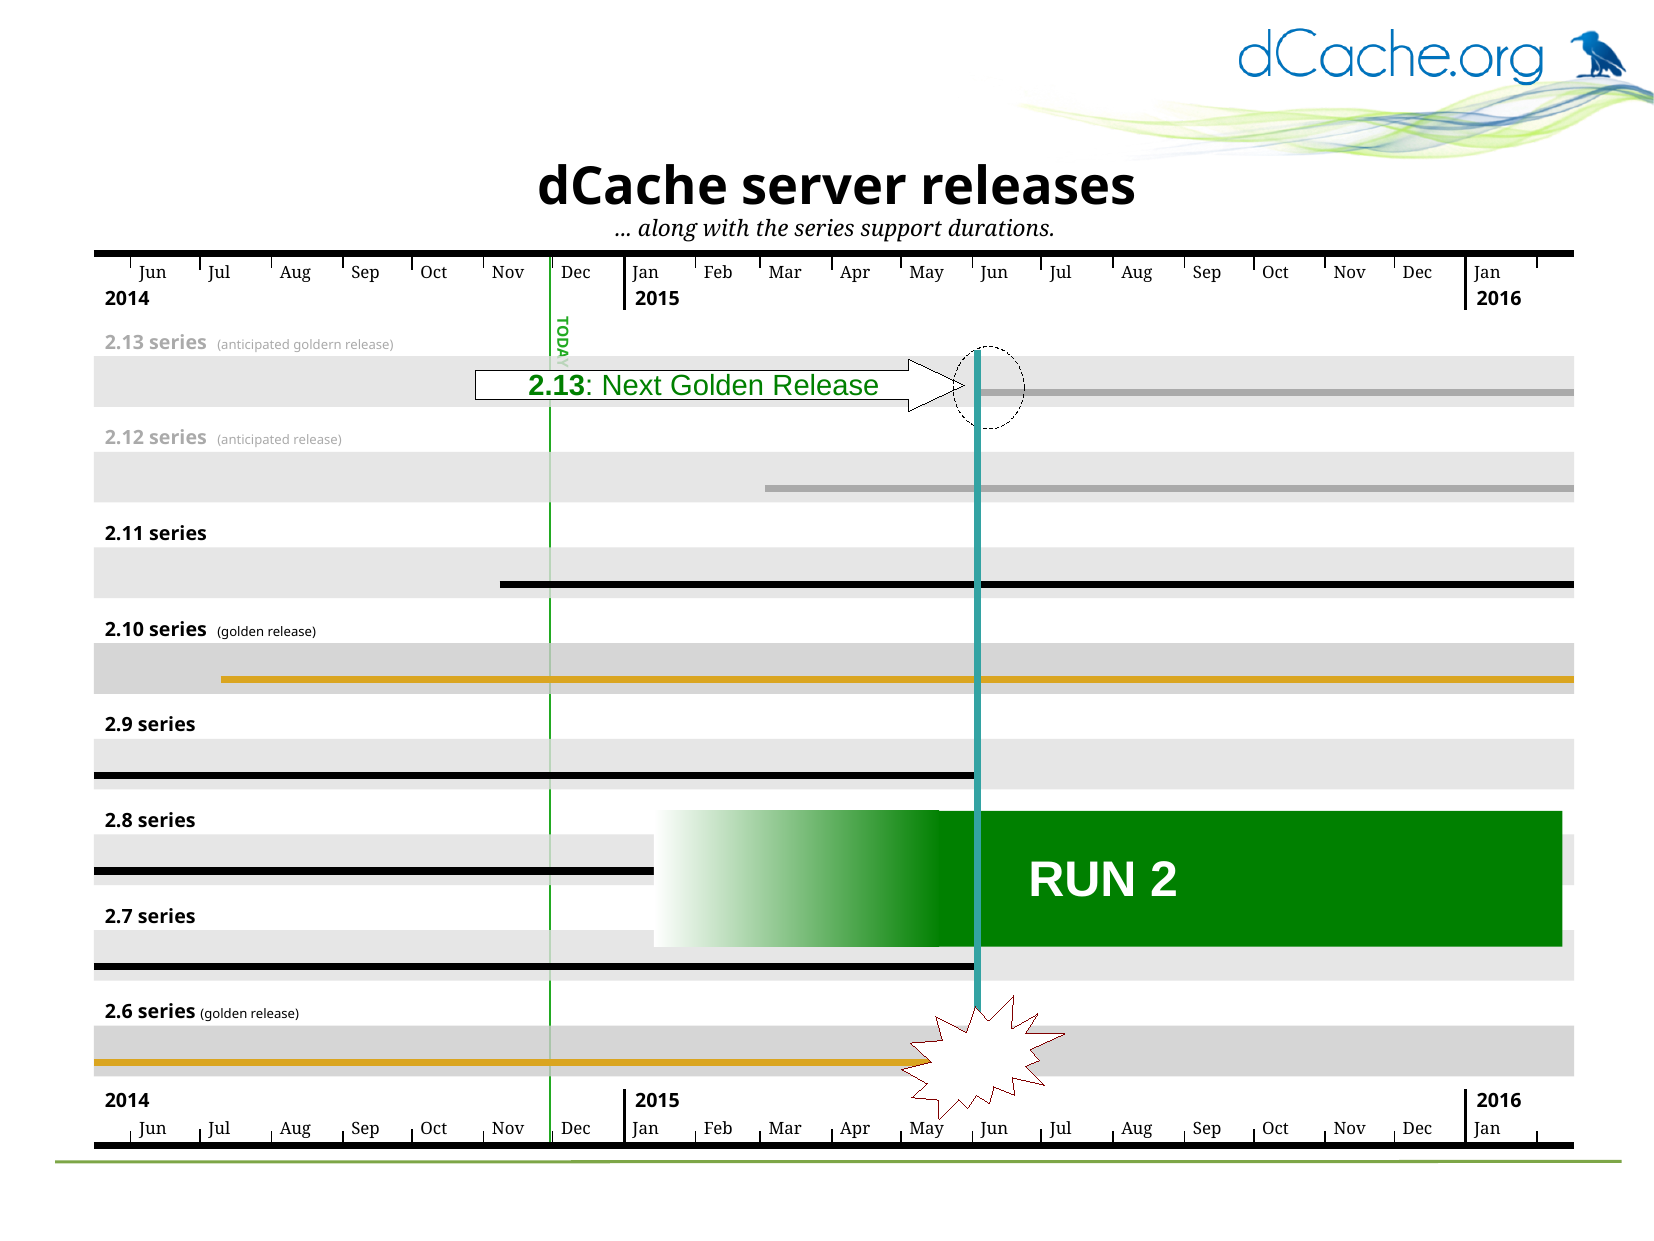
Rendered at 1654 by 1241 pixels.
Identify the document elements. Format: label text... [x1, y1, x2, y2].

text_box [653, 810, 974, 947]
text_box [901, 995, 1065, 1120]
picture [93, 16, 1654, 1188]
text_box RUN 2 [1013, 843, 1203, 915]
text_box [981, 810, 1563, 947]
text_box 2.13: Next Golden Release [475, 359, 965, 412]
